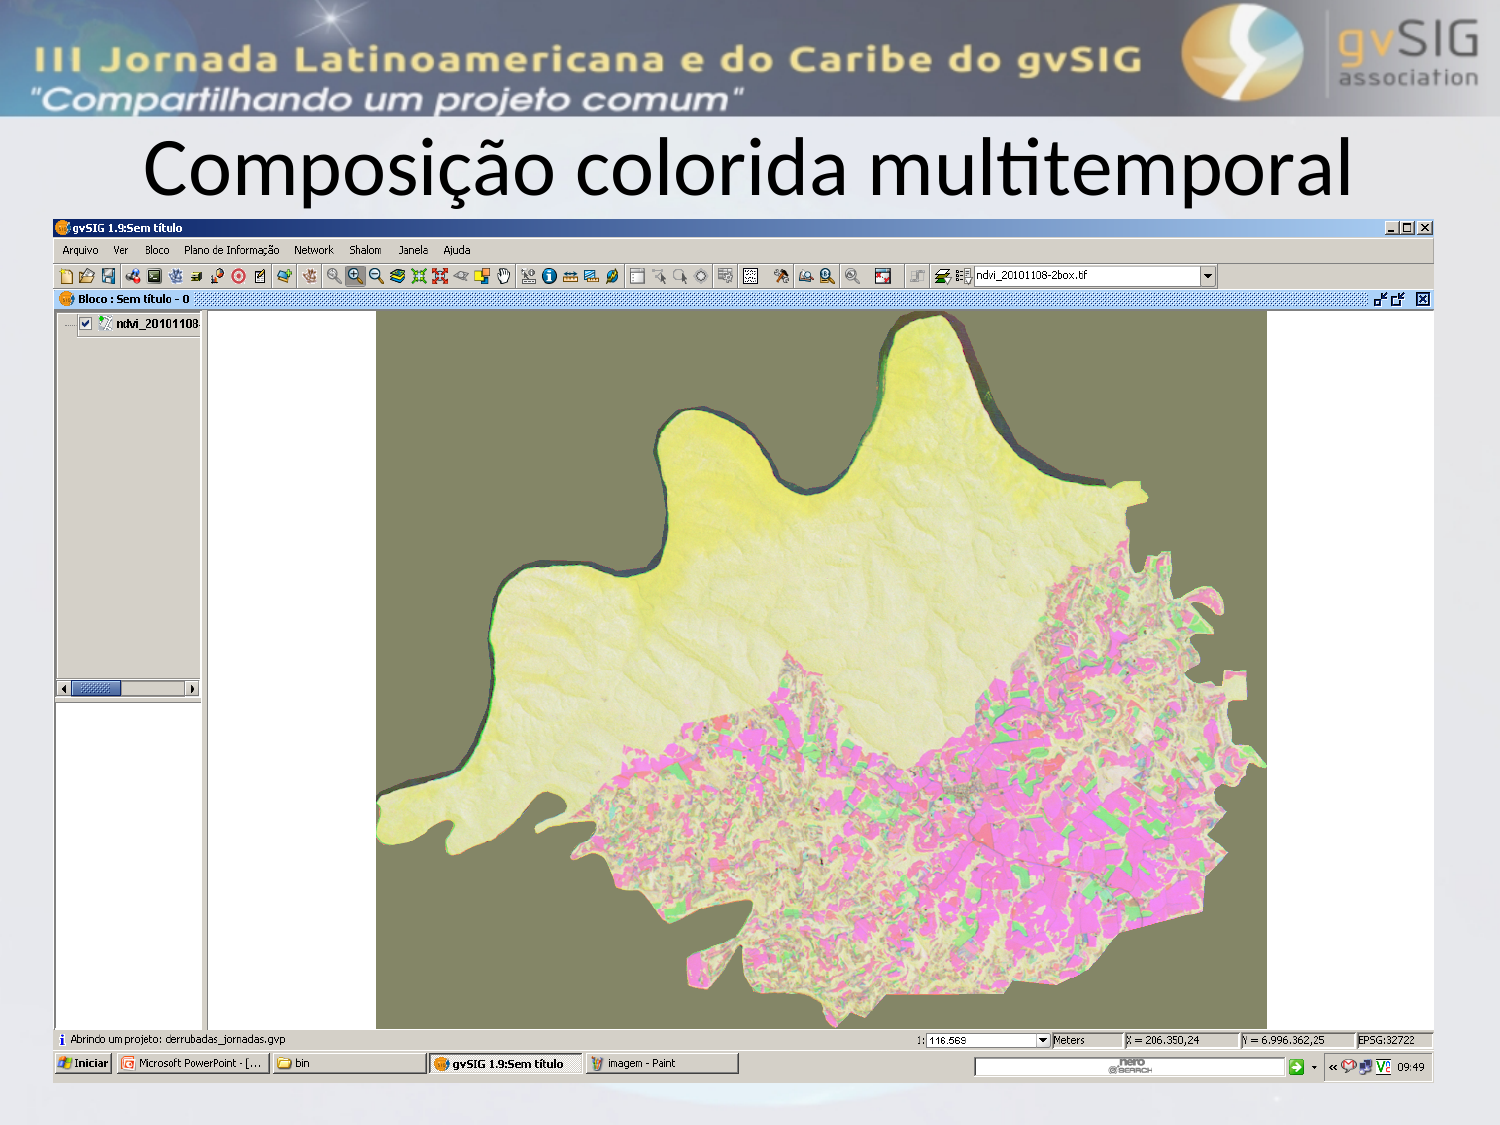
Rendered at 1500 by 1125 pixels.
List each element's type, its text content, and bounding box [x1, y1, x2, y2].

picture [0, 0, 1500, 1125]
title Composição colorida multitemporal [75, 54, 1426, 219]
text_box [53, 220, 1434, 1083]
